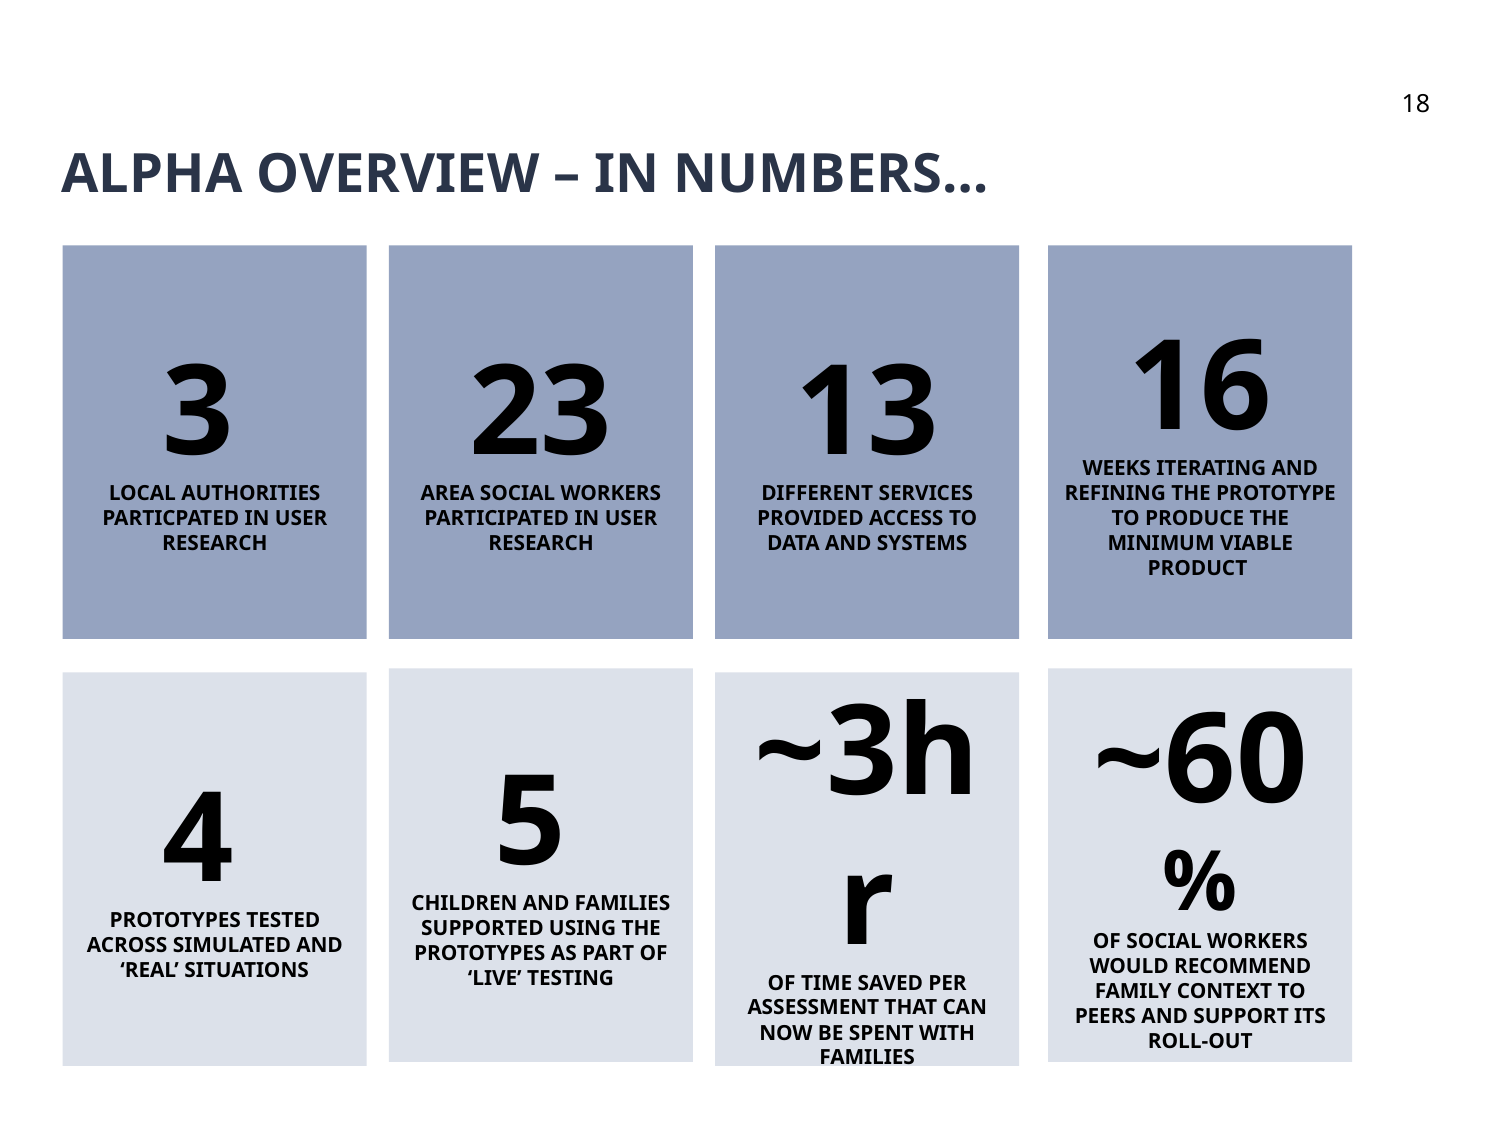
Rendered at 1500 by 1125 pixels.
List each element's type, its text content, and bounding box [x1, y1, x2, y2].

text_box 23 AREA SOCIAL WORKERS PARTICIPATED IN USER RESEARCH [388, 245, 693, 639]
text_box ~60% OF SOCIAL WORKERS WOULD RECOMMEND FAMILY CONTEXT TO PEERS AND SUPPORT ITS ROLL-OUT [1048, 668, 1353, 1062]
slide_number <number> [1388, 87, 1431, 148]
text_box 4 PROTOTYPES TESTED ACROSS SIMULATED AND ‘REAL’ SITUATIONS [62, 672, 367, 1066]
text_box 13 DIFFERENT SERVICES PROVIDED ACCESS TO DATA AND SYSTEMS [715, 245, 1020, 639]
text_box ~3hr OF TIME SAVED PER ASSESSMENT THAT CAN NOW BE SPENT WITH FAMILIES [715, 672, 1020, 1066]
text_box ALPHA OVERVIEW – IN NUMBERS… [61, 85, 1500, 256]
text_box 3 LOCAL AUTHORITIES PARTICPATED IN USER RESEARCH [62, 245, 367, 639]
text_box 5 CHILDREN AND FAMILIES SUPPORTED USING THE PROTOTYPES AS PART OF ‘LIVE’ TESTING [388, 668, 693, 1062]
text_box 16 WEEKS ITERATING AND REFINING THE PROTOTYPE TO PRODUCE THE MINIMUM VIABLE PRODUCT [1048, 245, 1353, 639]
